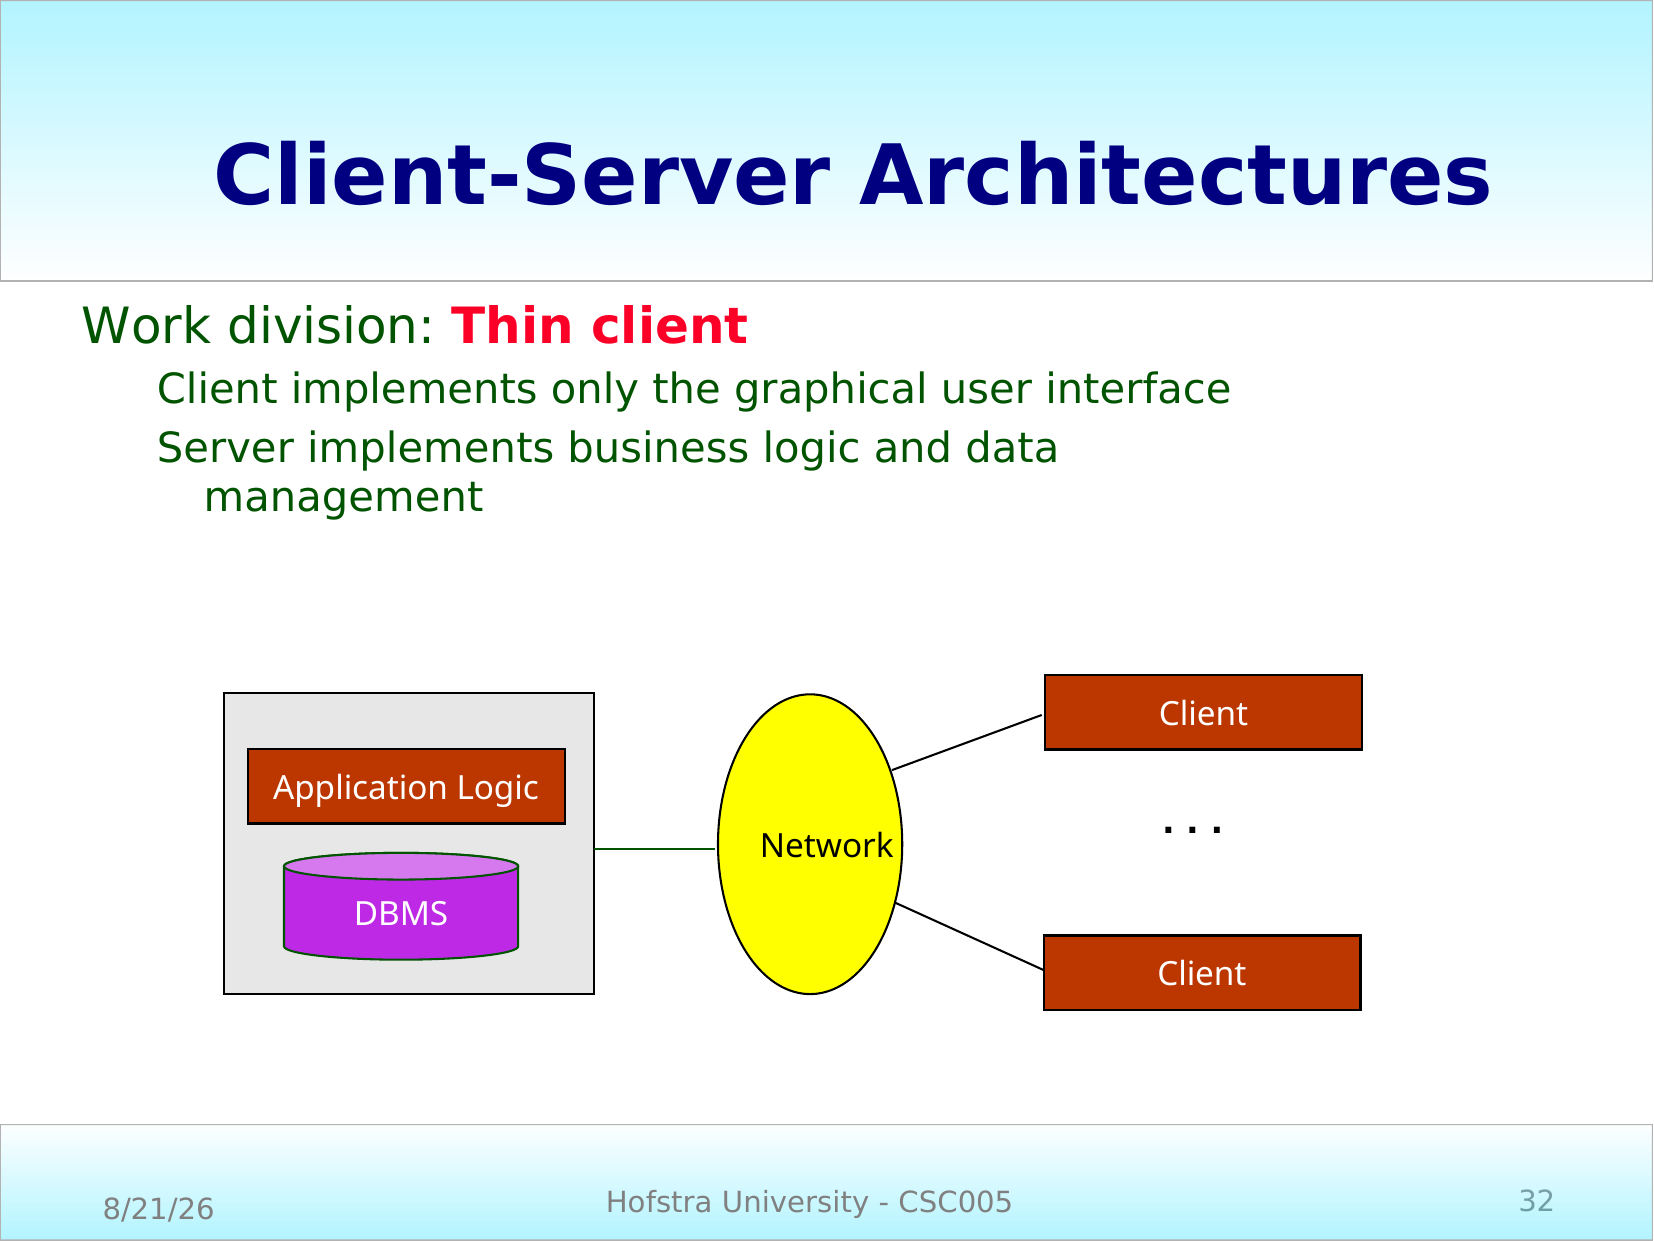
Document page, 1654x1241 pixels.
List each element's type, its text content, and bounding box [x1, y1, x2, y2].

text_box Network [717, 694, 903, 995]
title Client-Server Architectures [151, 57, 1557, 294]
text_box [1043, 935, 1361, 1010]
list Work division: Thin client Client implements only the graphical user interface Server implements business logic and data management [67, 289, 1353, 696]
text_box Application Logic [258, 755, 555, 817]
text_box . . . [1147, 795, 1239, 850]
text_box Client [1142, 942, 1262, 1003]
text_box [223, 692, 594, 995]
text_box DBMS [283, 867, 519, 960]
text_box Client [1144, 681, 1264, 743]
text_box [1045, 675, 1363, 750]
